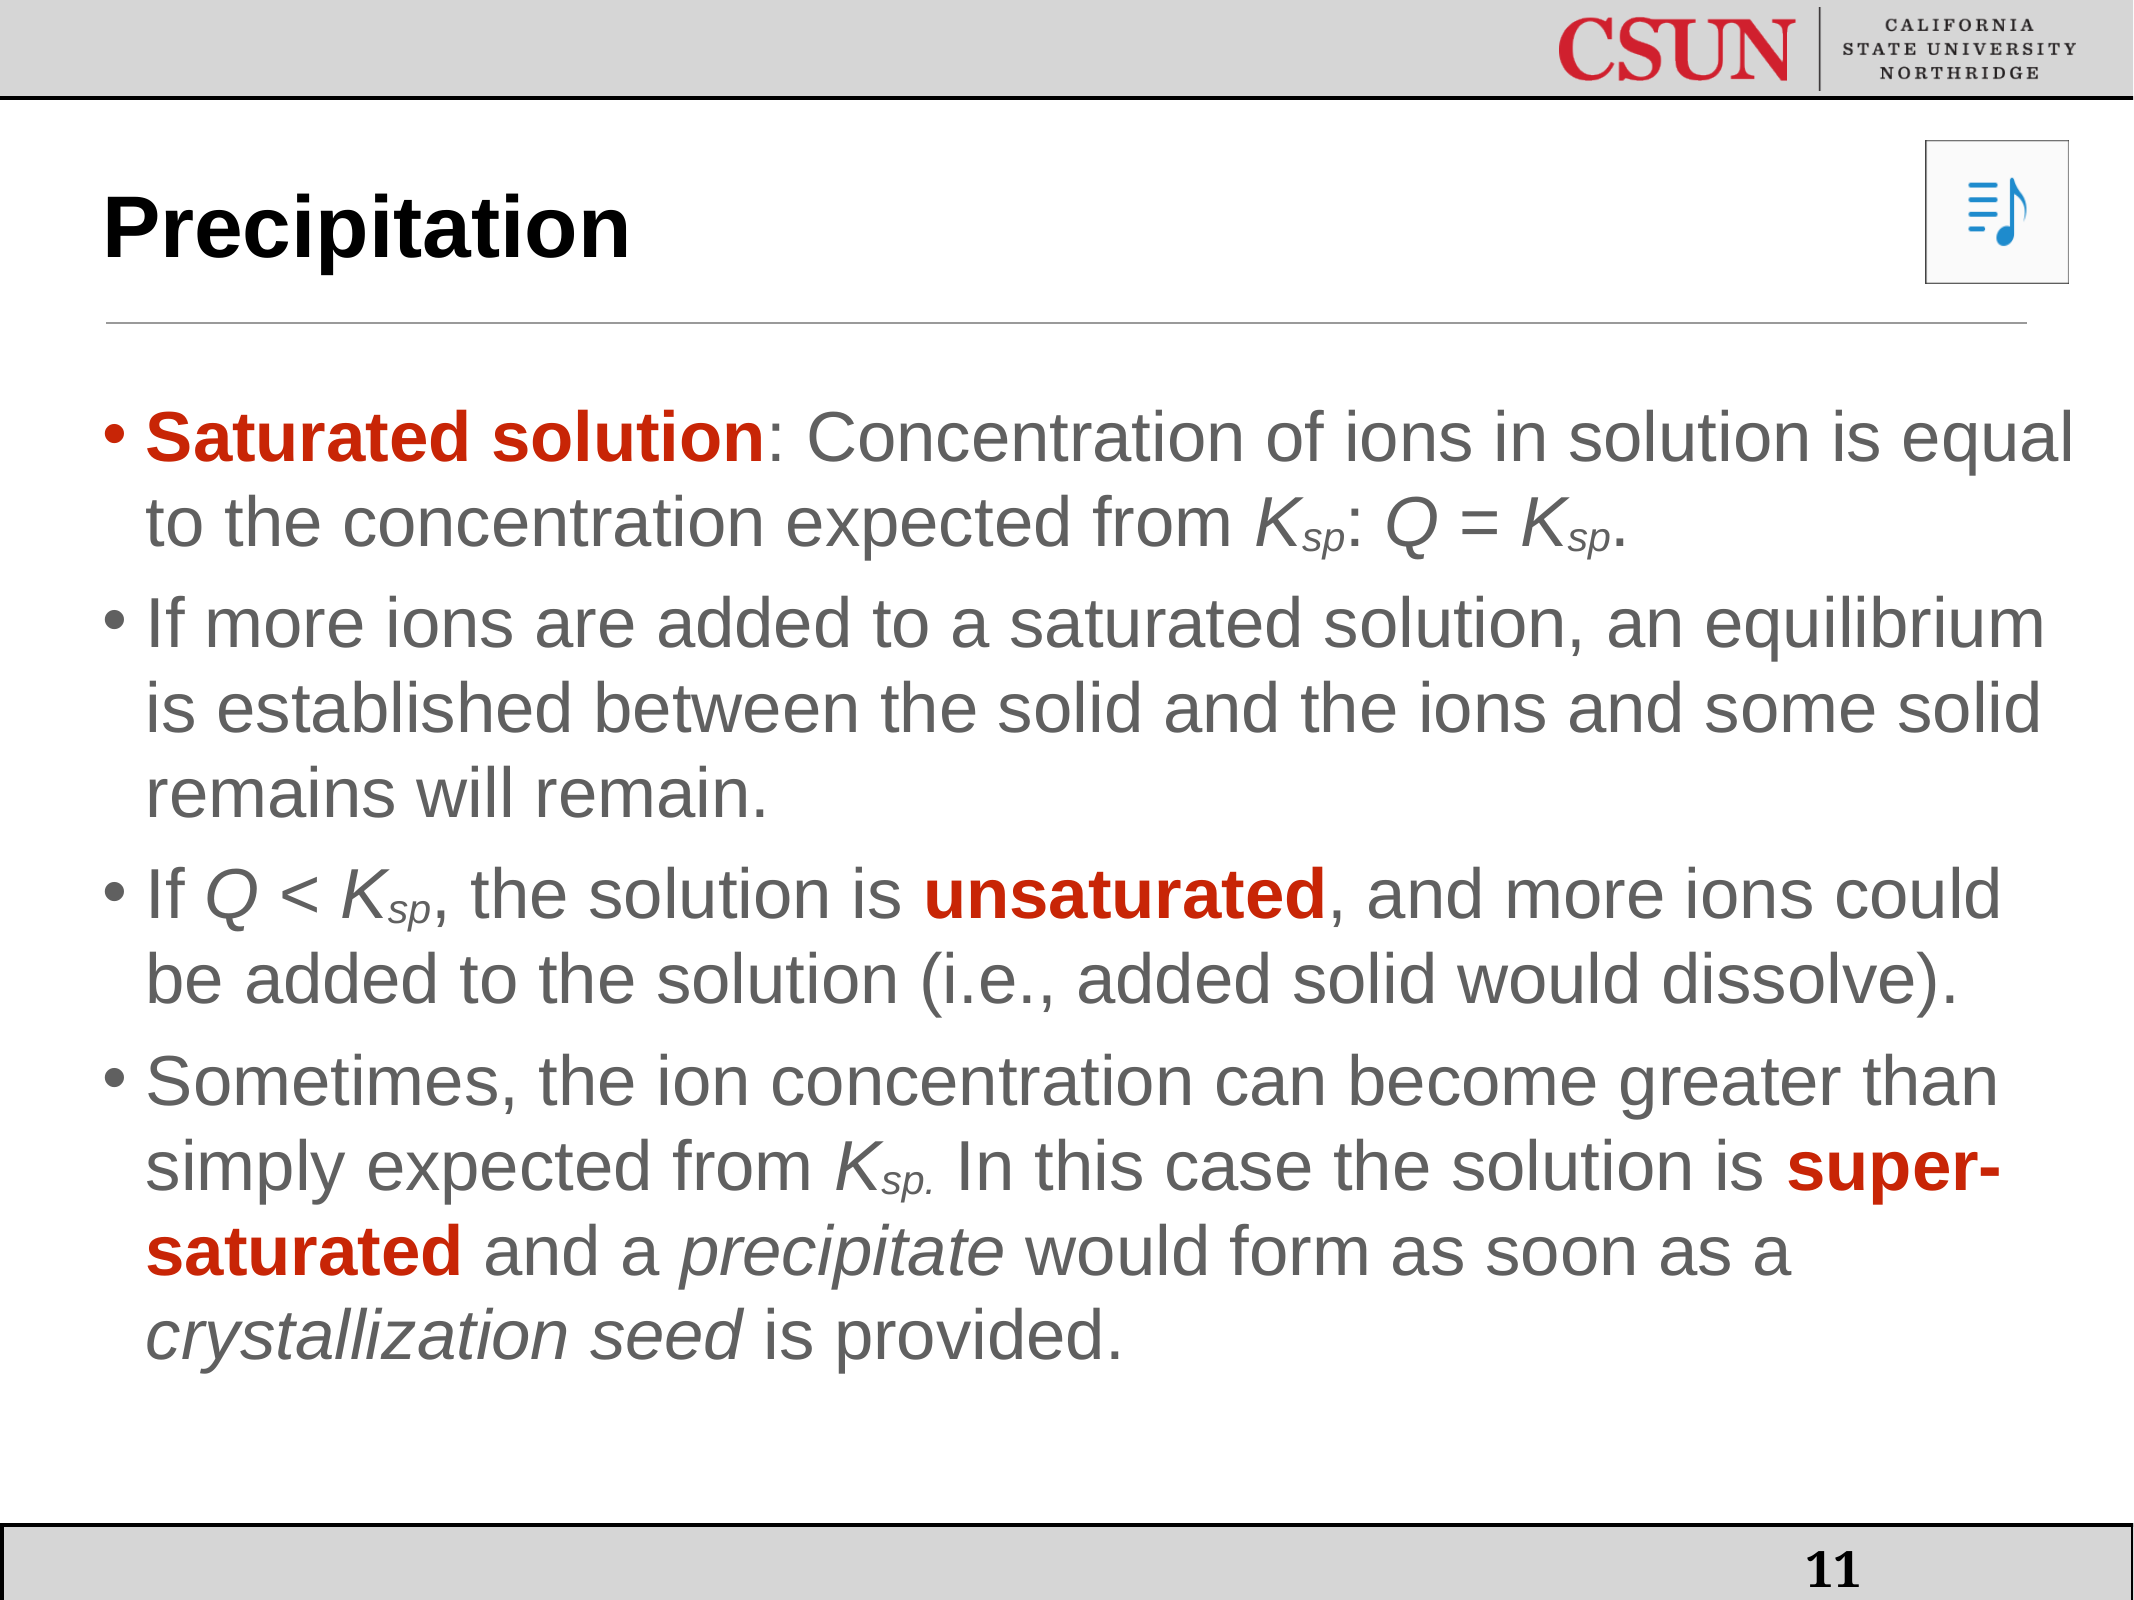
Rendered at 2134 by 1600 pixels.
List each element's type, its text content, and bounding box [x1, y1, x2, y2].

title Precipitation [93, 104, 2040, 284]
list Saturated solution: Concentration of ions in solution is equal to the concentration expected from Ksp: Q = Ksp. If more ions are added to a saturated solution, an equilibrium is established between the solid and the ions and some solid remains will remain. If Q < Ksp, the solution is unsaturated, and more ions could be added to the solution (i.e., added solid would dissolve). Sometimes, the ion concentration can become greater than simply expected from Ksp. In this case the solution is super-saturated and a precipitate would form as soon as a crystallization seed is provided. [93, 382, 2101, 1460]
text_box [1924, 139, 2071, 286]
picture [1559, 7, 2076, 91]
